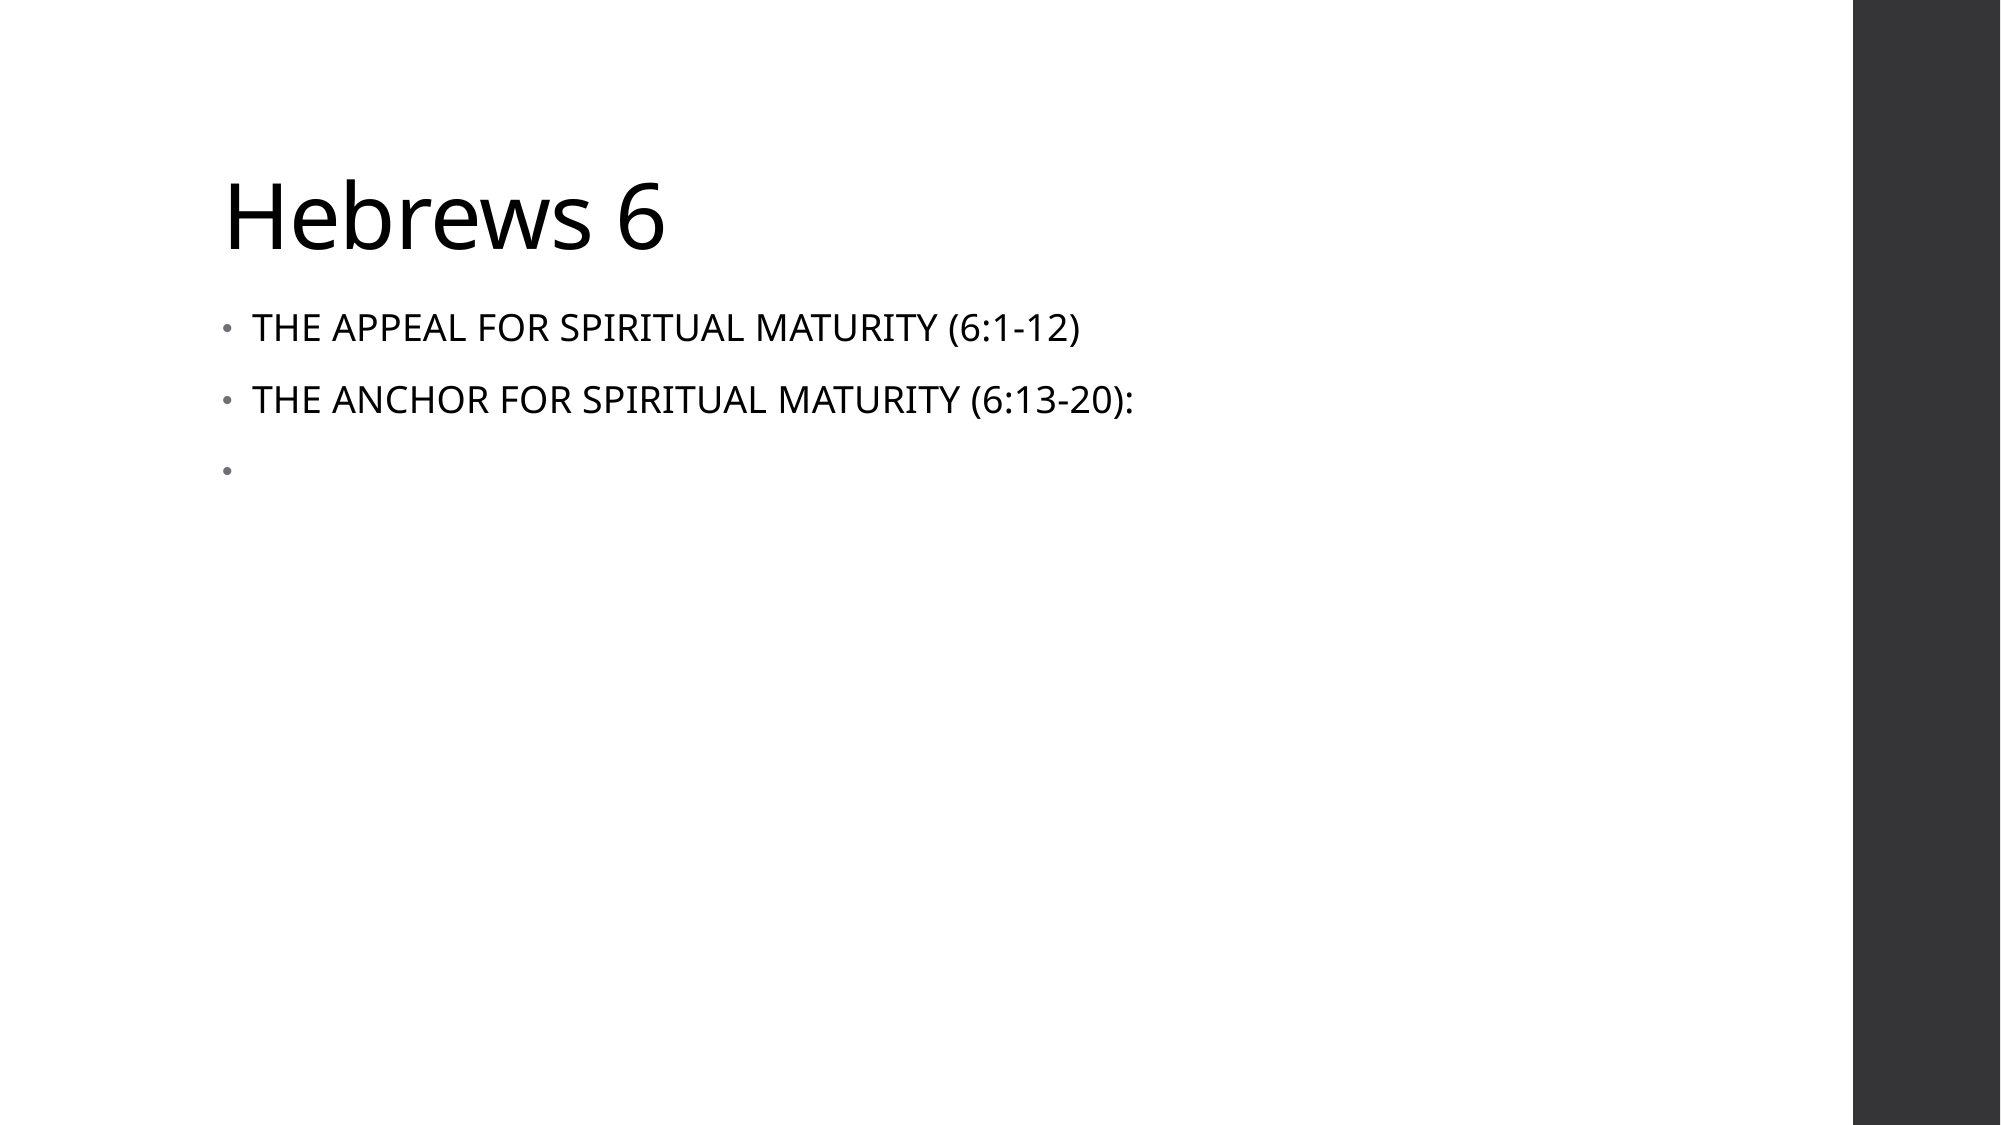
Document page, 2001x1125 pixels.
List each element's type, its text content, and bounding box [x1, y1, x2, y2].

title Hebrews 6 [206, 60, 1797, 278]
list THE APPEAL FOR SPIRITUAL MATURITY (6:1-12) THE ANCHOR FOR SPIRITUAL MATURITY (6:13-20): [206, 299, 1617, 1014]
